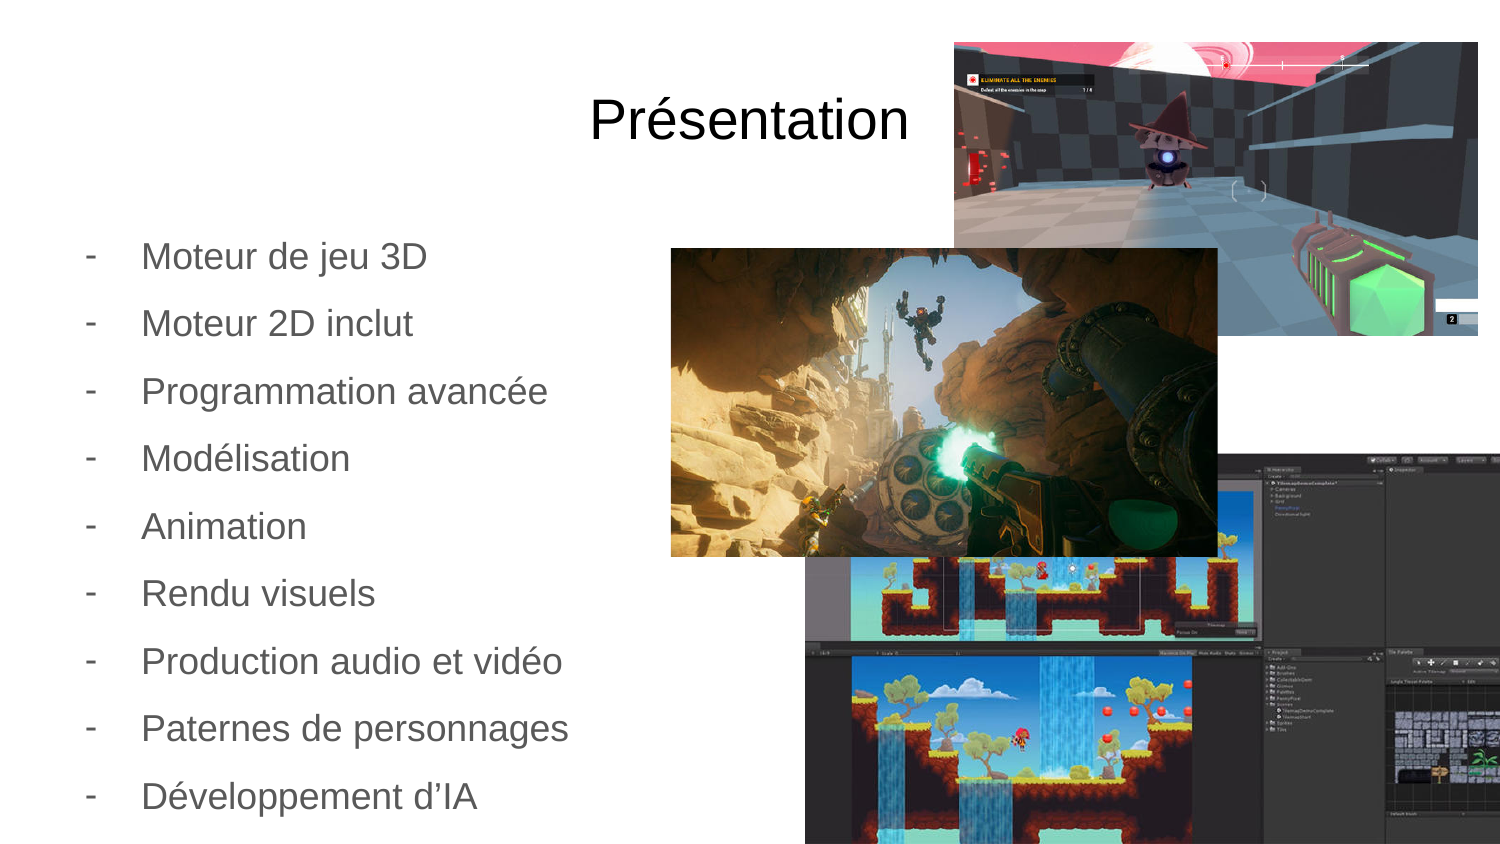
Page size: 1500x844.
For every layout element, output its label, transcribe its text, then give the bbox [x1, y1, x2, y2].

title Présentation [51, 72, 954, 167]
picture [670, 42, 1500, 844]
list Moteur de jeu 3D Moteur 2D inclut Programmation avancée Modélisation Animation Rendu visuels Production audio et vidéo Paternes de personnages Développement d’IA Expérience en RA et VR [51, 194, 642, 755]
